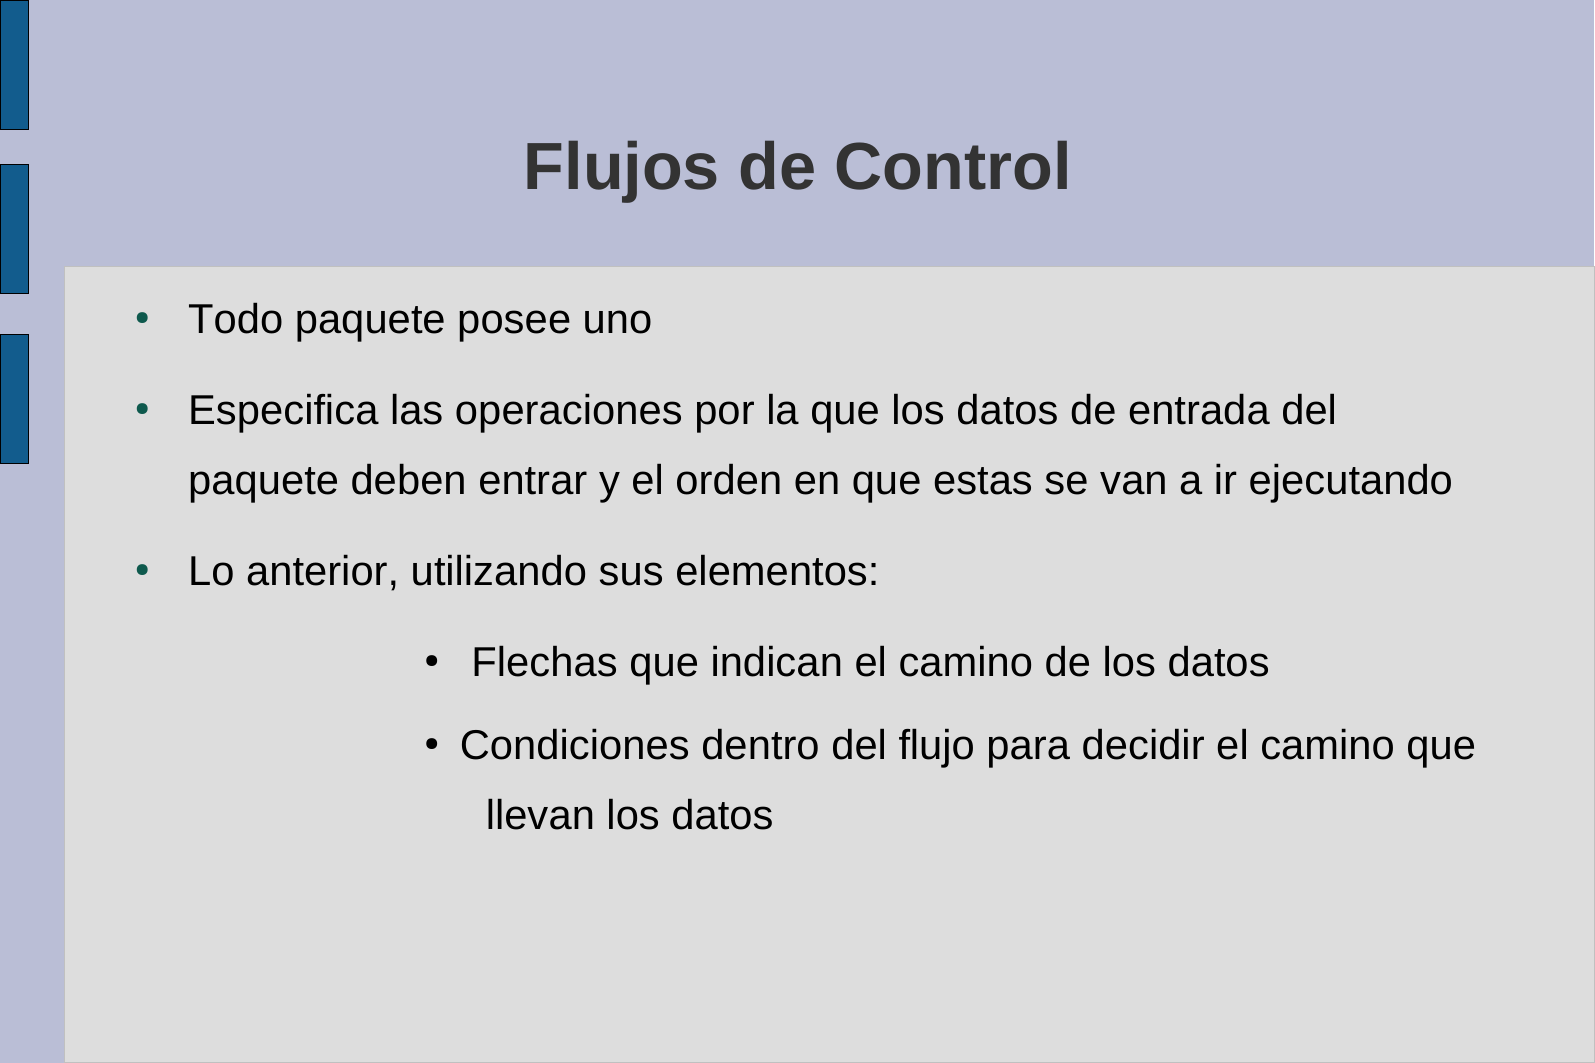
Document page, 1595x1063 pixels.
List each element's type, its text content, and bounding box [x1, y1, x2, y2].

list Todo paquete posee uno Especifica las operaciones por la que los datos de entrada del paquete deben entrar y el orden en que estas se van a ir ejecutando Lo anterior, utilizando sus elementos: Flechas que indican el camino de los datos Condiciones dentro del flujo para decidir el camino que llevan los datos [117, 295, 1479, 966]
title Flujos de Control [117, 78, 1479, 256]
